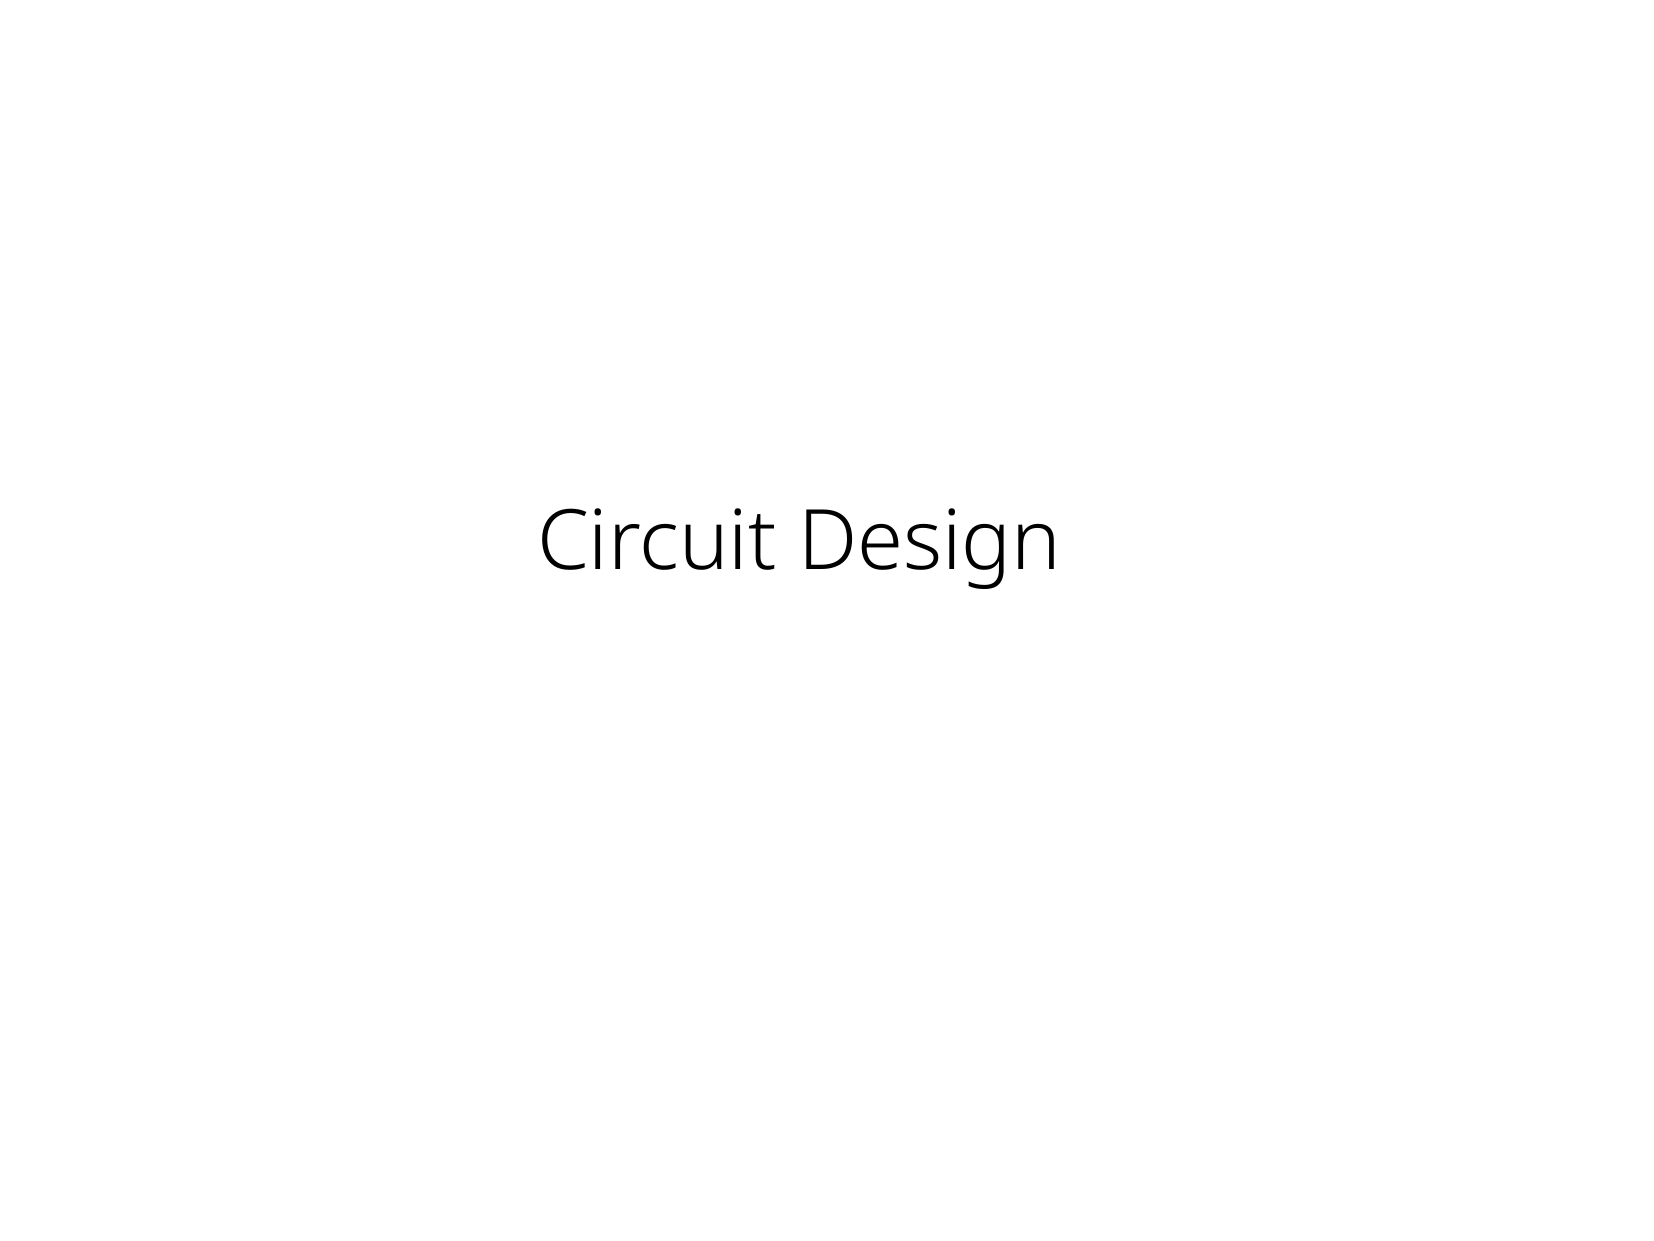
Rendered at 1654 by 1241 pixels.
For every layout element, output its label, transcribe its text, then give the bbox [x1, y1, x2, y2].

text_box Circuit Design [522, 472, 1132, 591]
